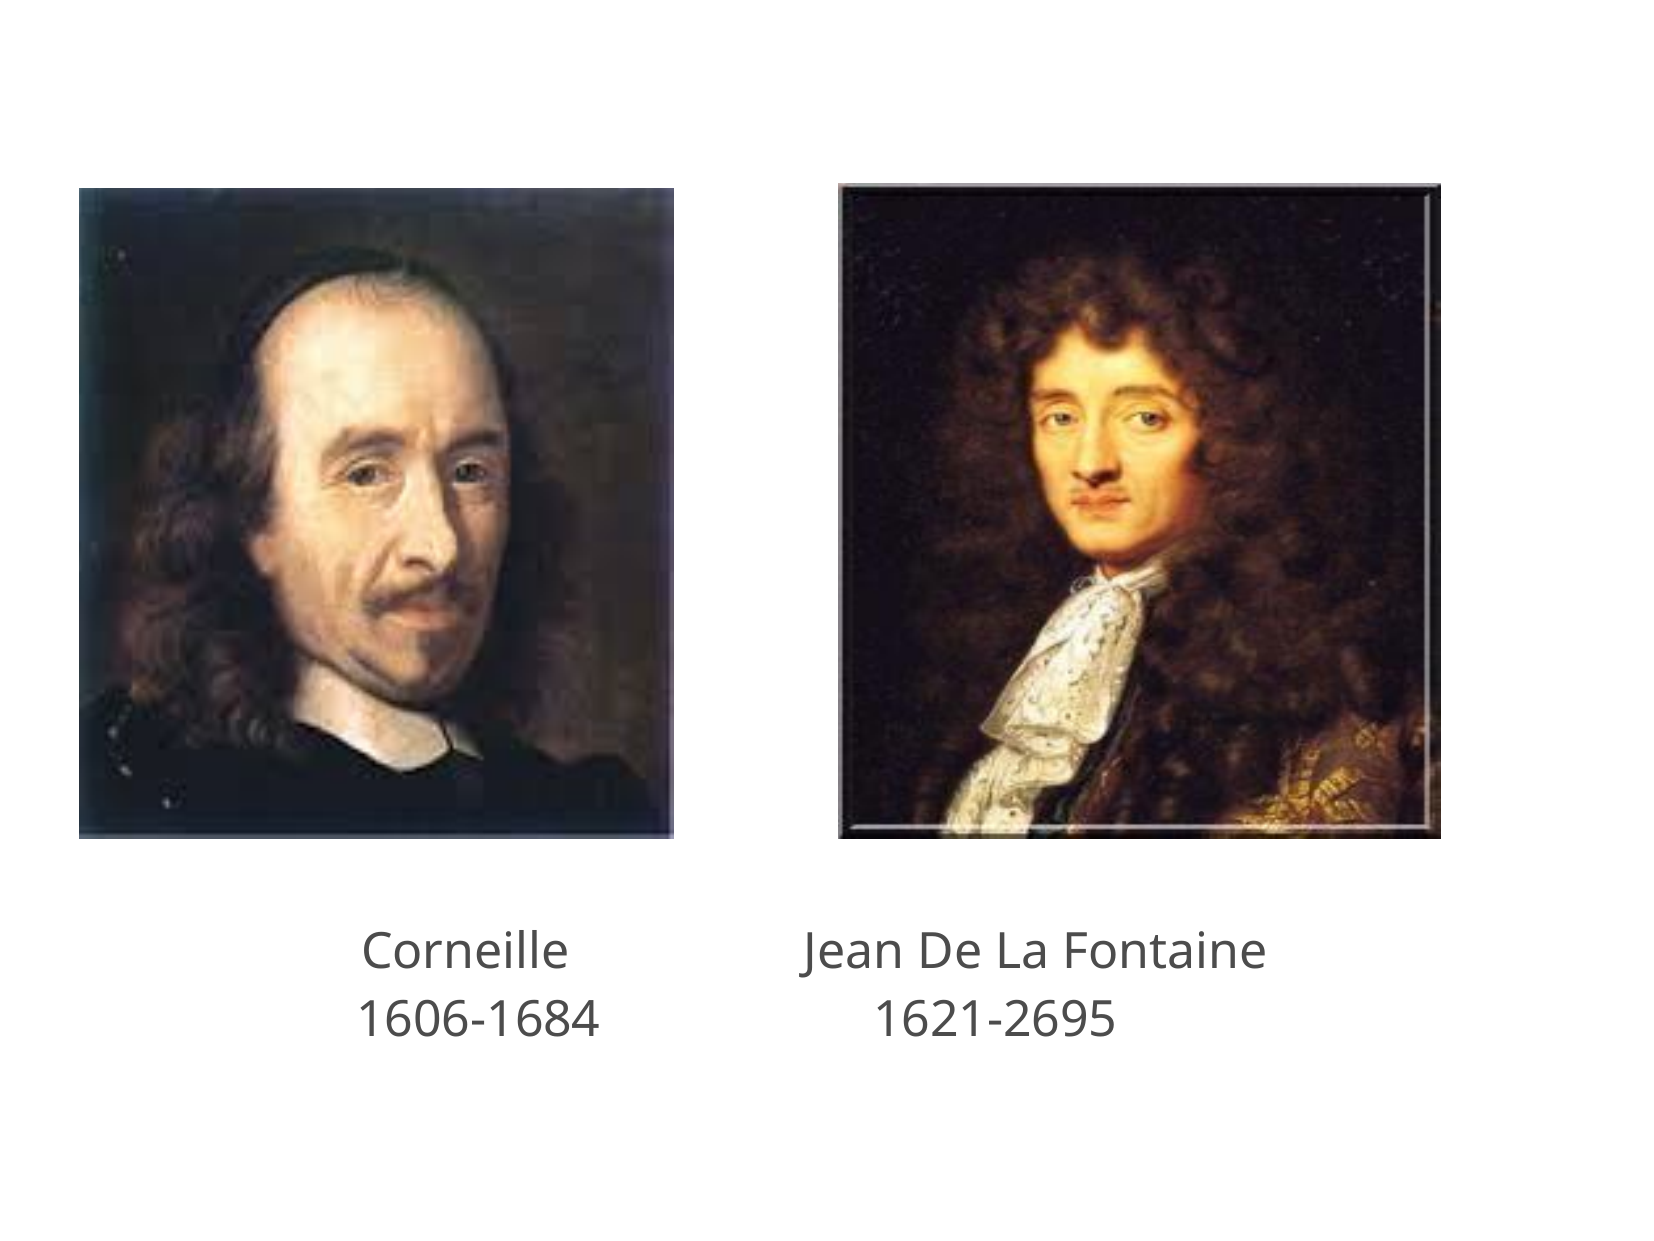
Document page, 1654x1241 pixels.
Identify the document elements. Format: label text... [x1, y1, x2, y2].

picture [79, 188, 674, 839]
picture [838, 183, 1441, 839]
title Corneille Jean De La Fontaine 1606-1684 1621-2695 [70, 879, 1560, 1087]
